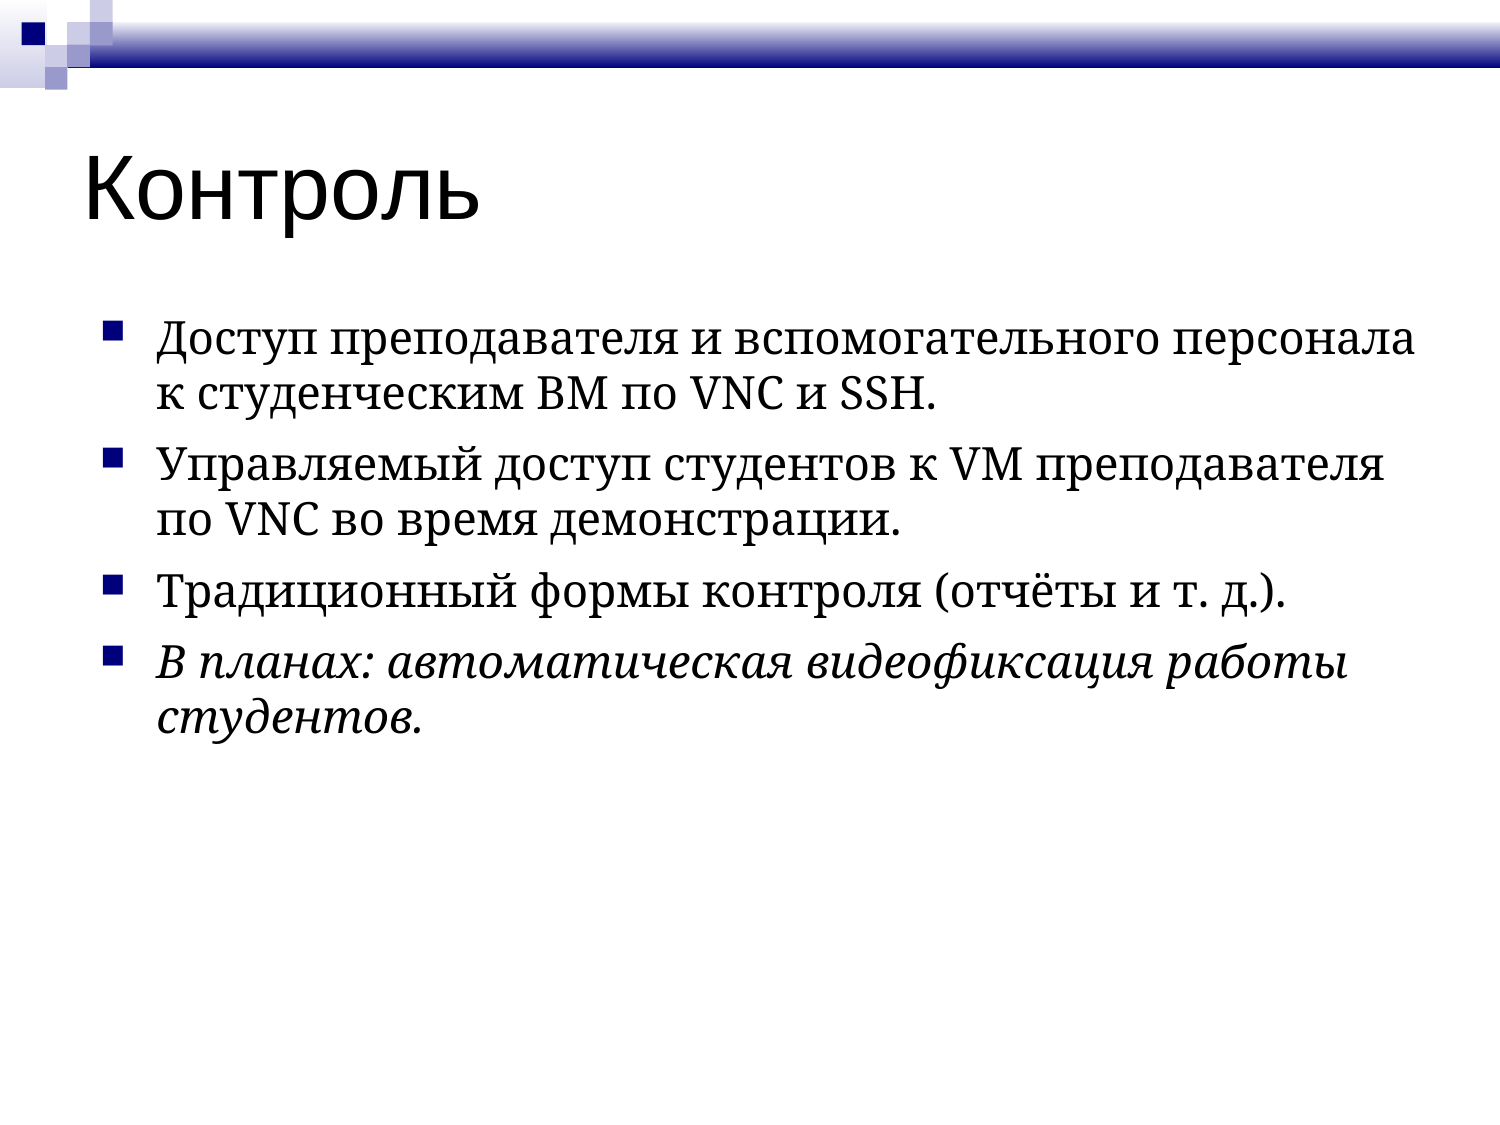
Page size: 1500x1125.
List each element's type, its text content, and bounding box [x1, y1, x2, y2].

list Доступ преподавателя и вспомогательного персонала к студенческим ВМ по VNC и SSH. Управляемый доступ студентов к VM преподавателя по VNC во время демонстрации. Традиционный формы контроля (отчёты и т. д.). В планах: автоматическая видеофиксация работы студентов. [85, 229, 1436, 954]
title Контроль [67, 70, 1418, 296]
